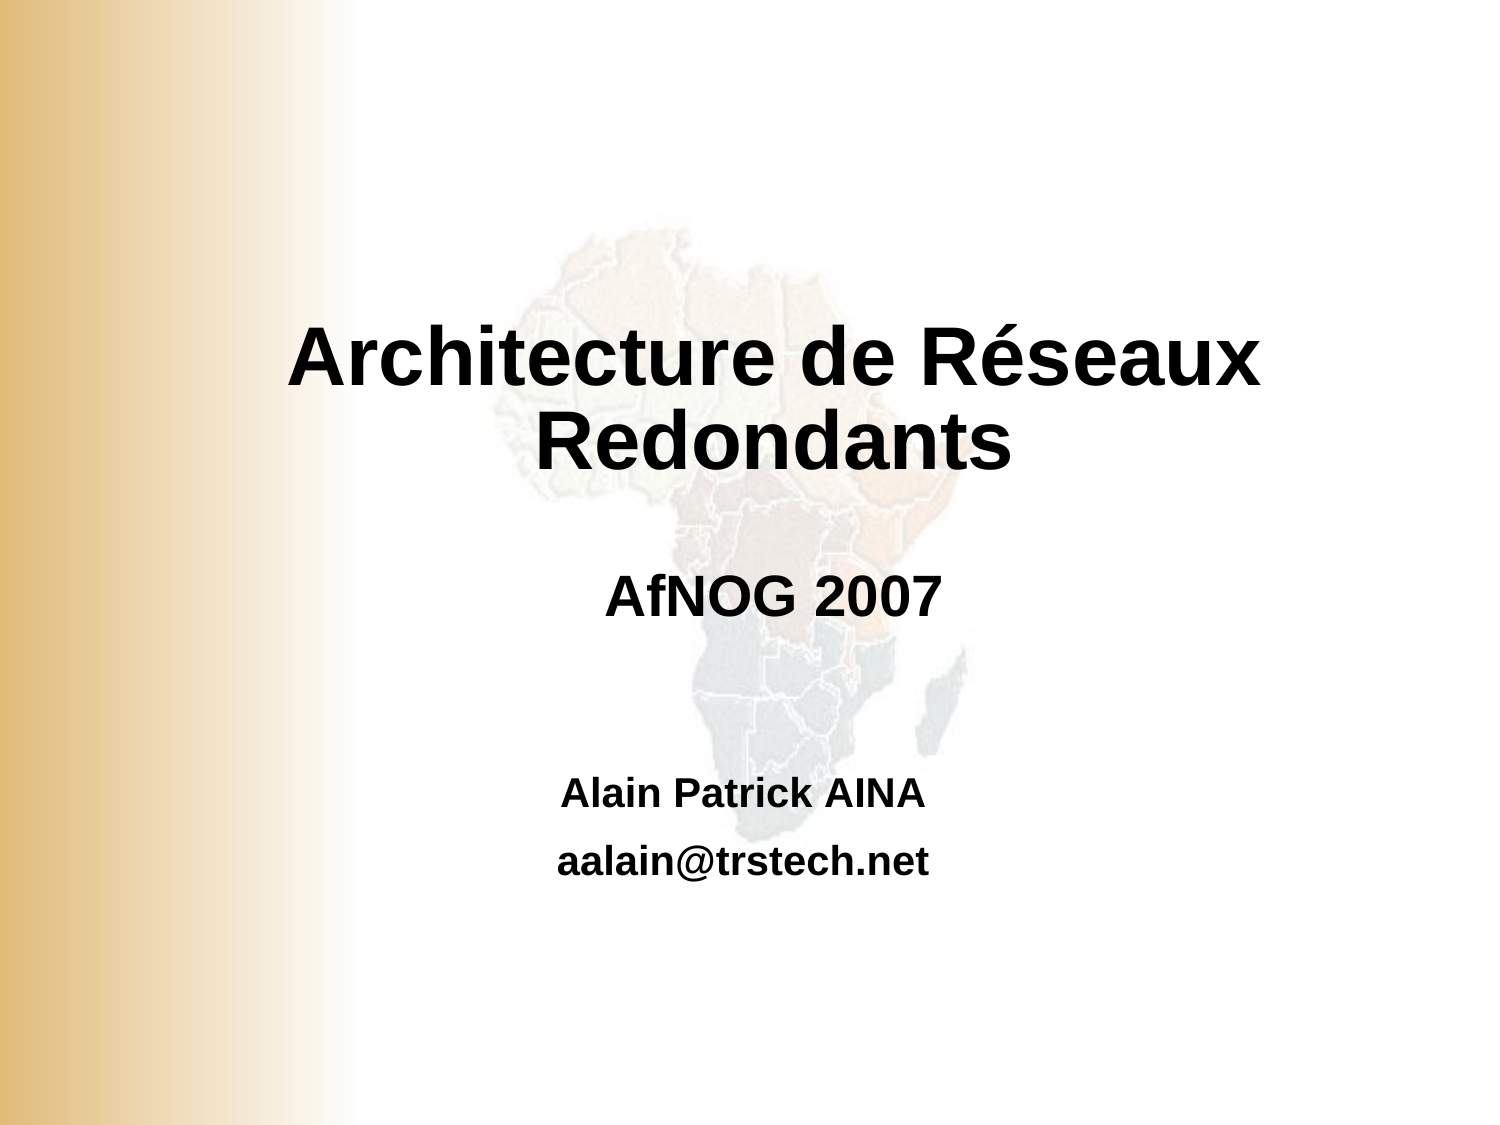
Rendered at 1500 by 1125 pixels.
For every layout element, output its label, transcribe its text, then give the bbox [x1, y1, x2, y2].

picture [0, 0, 1500, 1125]
subtitle Alain Patrick AINA aalain@trstech.net [59, 767, 1428, 911]
title Architecture de Réseaux Redondants AfNOG 2007 [134, 300, 1415, 647]
